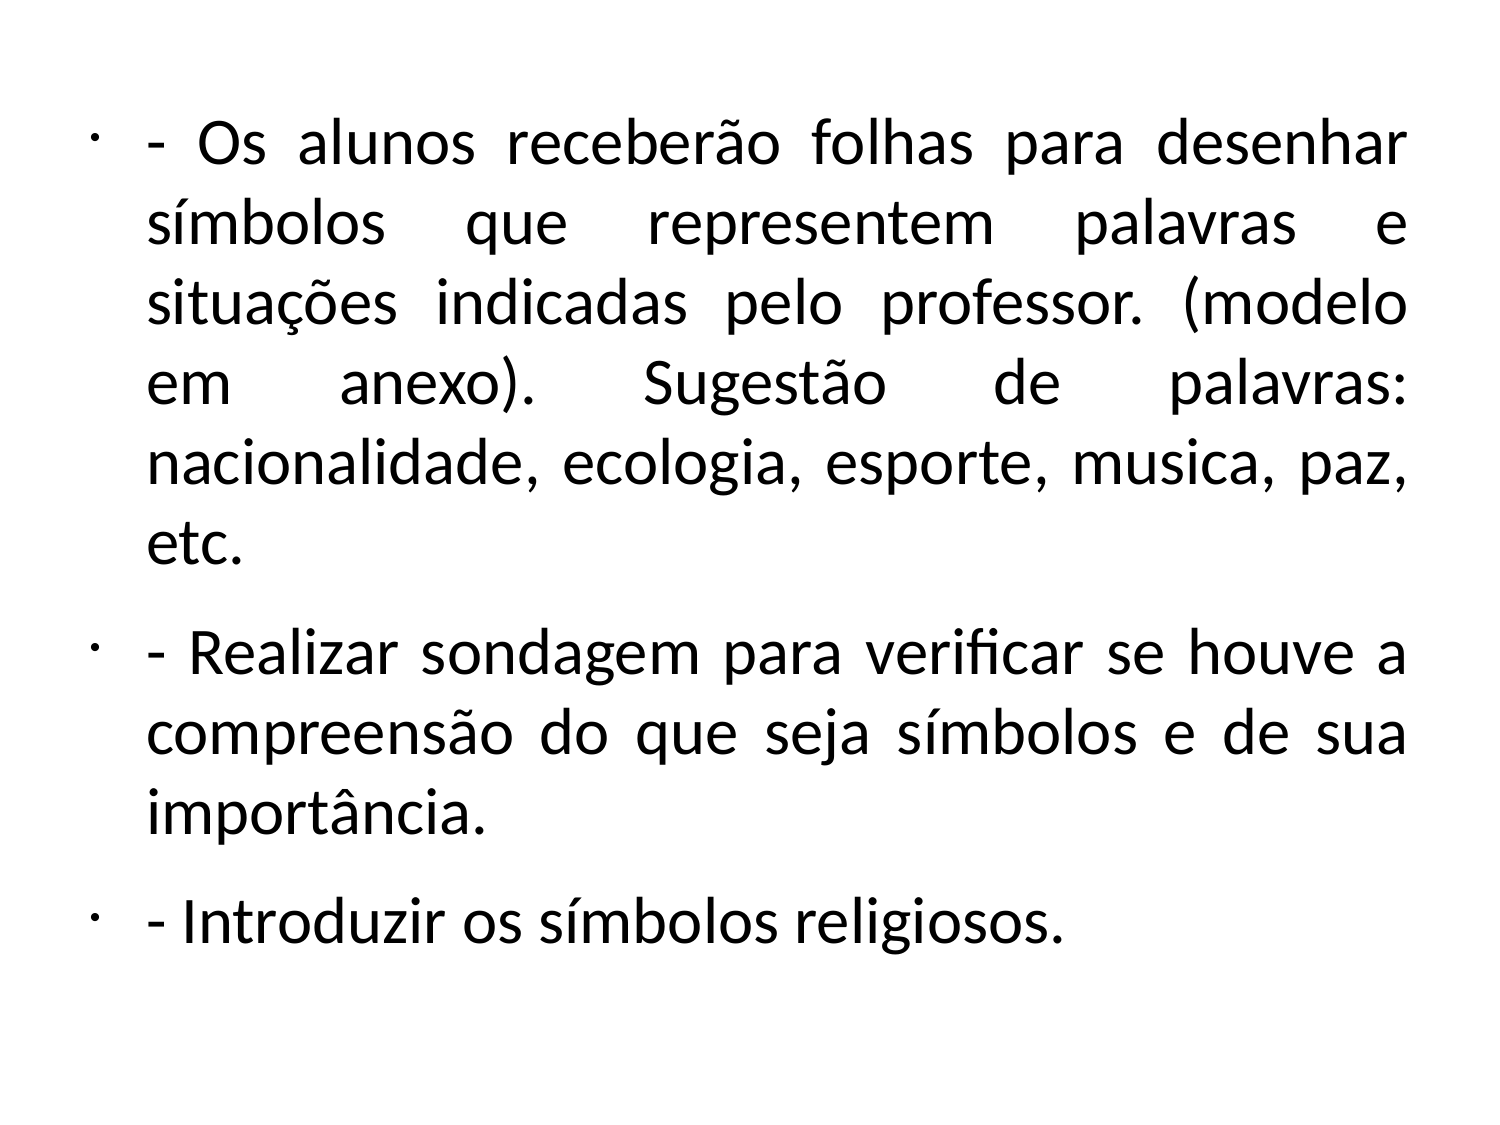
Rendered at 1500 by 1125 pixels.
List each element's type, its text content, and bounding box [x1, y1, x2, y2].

list - Os alunos receberão folhas para desenhar símbolos que representem palavras e situações indicadas pelo professor. (modelo em anexo). Sugestão de palavras: nacionalidade, ecologia, esporte, musica, paz, etc. - Realizar sondagem para verificar se houve a compreensão do que seja símbolos e de sua importância. - Introduzir os símbolos religiosos. [75, 90, 1425, 1005]
